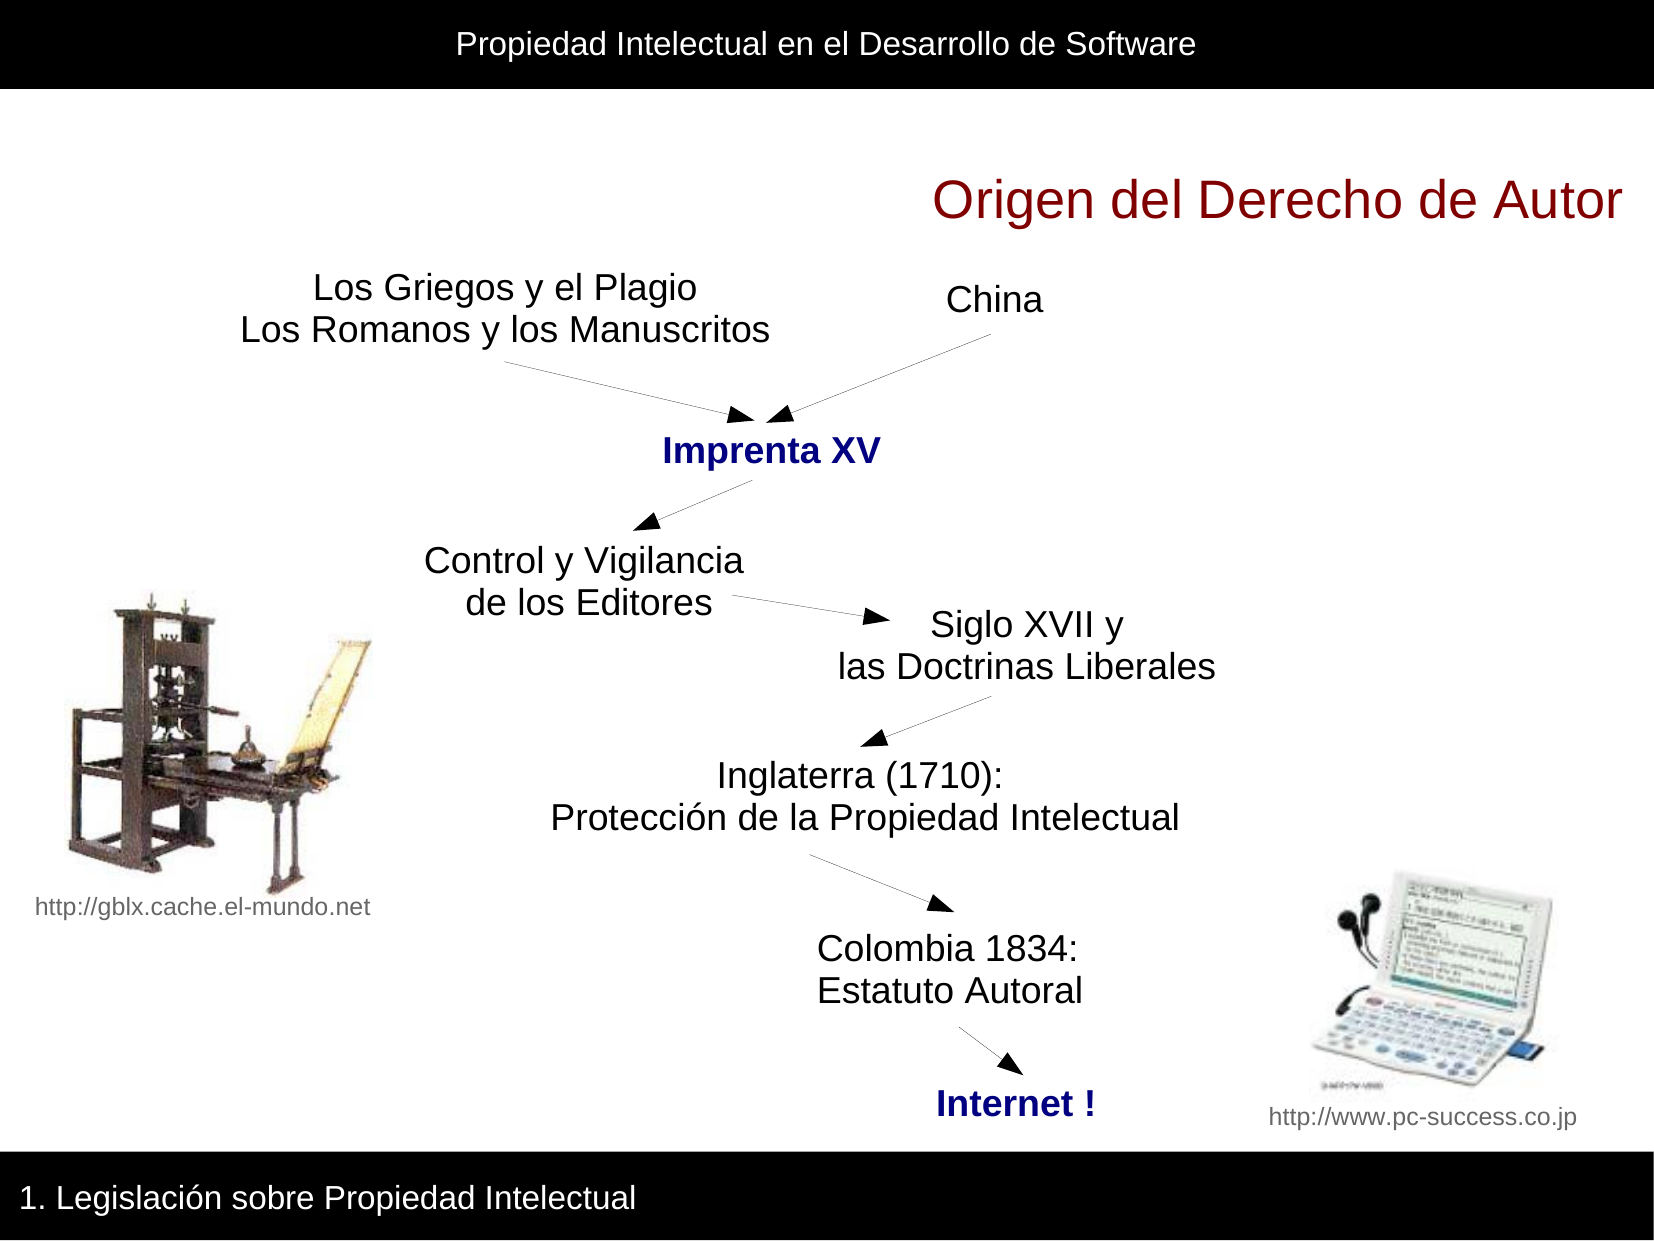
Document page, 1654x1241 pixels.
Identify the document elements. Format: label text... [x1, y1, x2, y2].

text_box Inglaterra (1710): Protección de la Propiedad Intelectual [550, 754, 1181, 839]
text_box Imprenta XV [662, 429, 882, 472]
text_box Control y Vigilancia de los Editores [423, 539, 755, 624]
title Origen del Derecho de Autor [147, 147, 1625, 252]
text_box China [945, 278, 1044, 321]
text_box Internet ! [936, 1082, 1097, 1125]
text_box http://gblx.cache.el-mundo.net [34, 892, 372, 922]
text_box 1. Legislación sobre Propiedad Intelectual [18, 1180, 795, 1218]
text_box Siglo XVII y las Doctrinas Liberales [837, 603, 1217, 688]
text_box Los Griegos y el Plagio Los Romanos y los Manuscritos [240, 266, 771, 351]
text_box Colombia 1834: Estatuto Autoral [816, 927, 1090, 1012]
picture [64, 589, 374, 898]
text_box http://www.pc-success.co.jp [1268, 1103, 1572, 1132]
picture [1309, 852, 1559, 1103]
